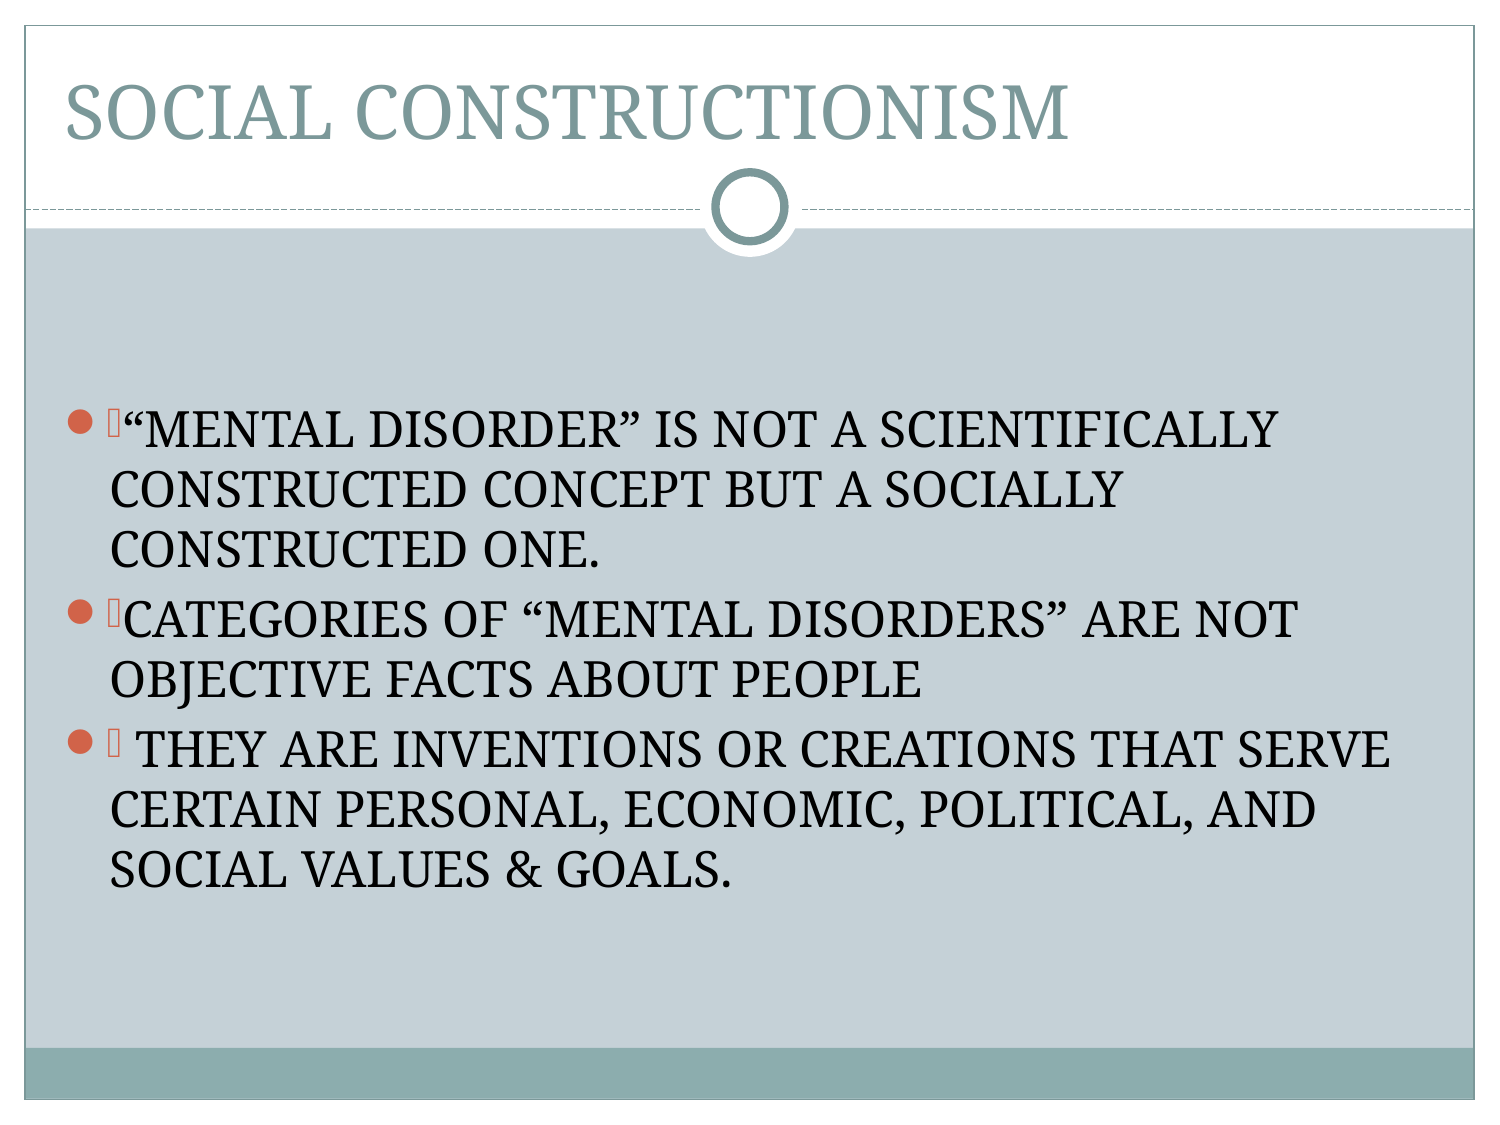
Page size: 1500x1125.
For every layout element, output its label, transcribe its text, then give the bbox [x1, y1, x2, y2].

list “MENTAL DISORDER” IS NOT A SCIENTIFICALLY CONSTRUCTED CONCEPT BUT A SOCIALLY CONSTRUCTED ONE. CATEGORIES OF “MENTAL DISORDERS” ARE NOT OBJECTIVE FACTS ABOUT PEOPLE THEY ARE INVENTIONS OR CREATIONS THAT SERVE CERTAIN PERSONAL, ECONOMIC, POLITICAL, AND SOCIAL VALUES & GOALS. [49, 250, 1445, 1001]
title SOCIAL CONSTRUCTIONISM [49, 37, 1450, 162]
